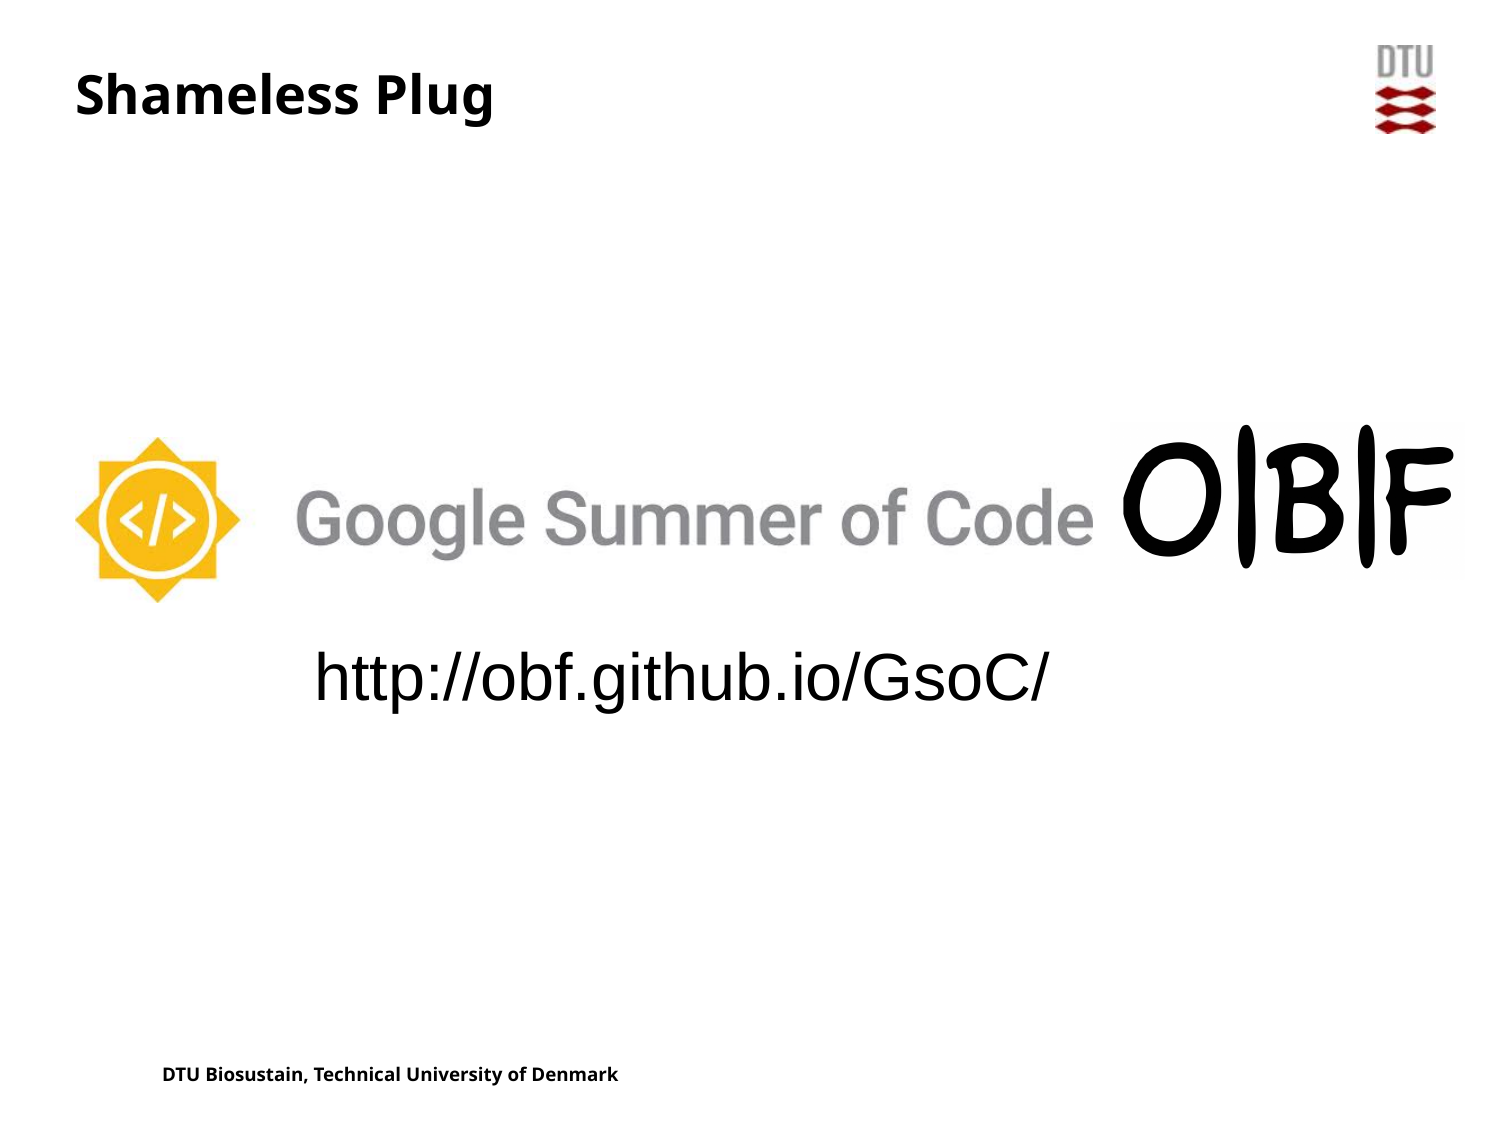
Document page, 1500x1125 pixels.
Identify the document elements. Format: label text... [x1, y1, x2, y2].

title Shameless Plug [75, 0, 1351, 188]
picture [75, 422, 1465, 603]
picture [1375, 45, 1436, 134]
text_box http://obf.github.io/GsoC/ [299, 632, 1185, 722]
